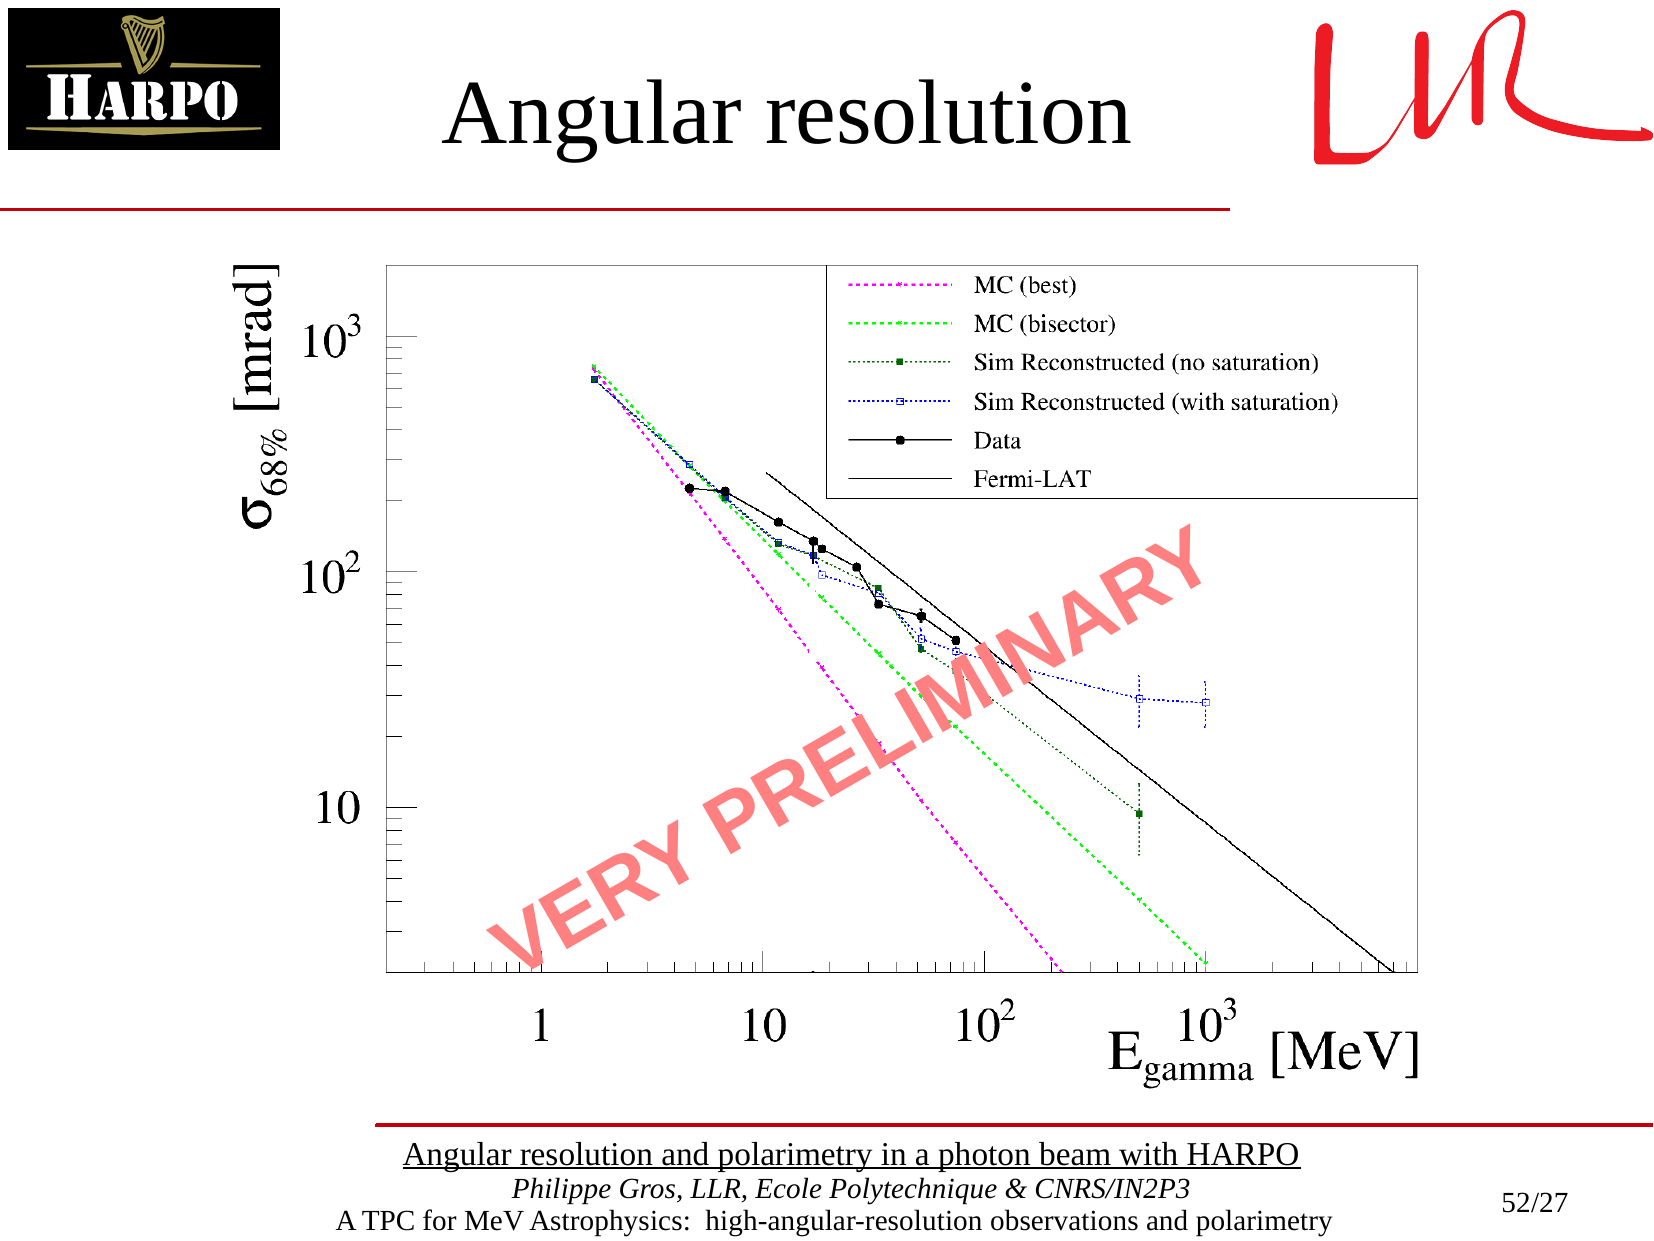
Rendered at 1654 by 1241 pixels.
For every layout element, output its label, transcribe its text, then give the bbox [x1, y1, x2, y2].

picture [1314, 10, 1653, 165]
title Angular resolution [284, 14, 1290, 210]
picture [8, 8, 280, 150]
text_box VERY PRELIMINARY [460, 430, 1356, 1010]
picture [197, 239, 1455, 1102]
